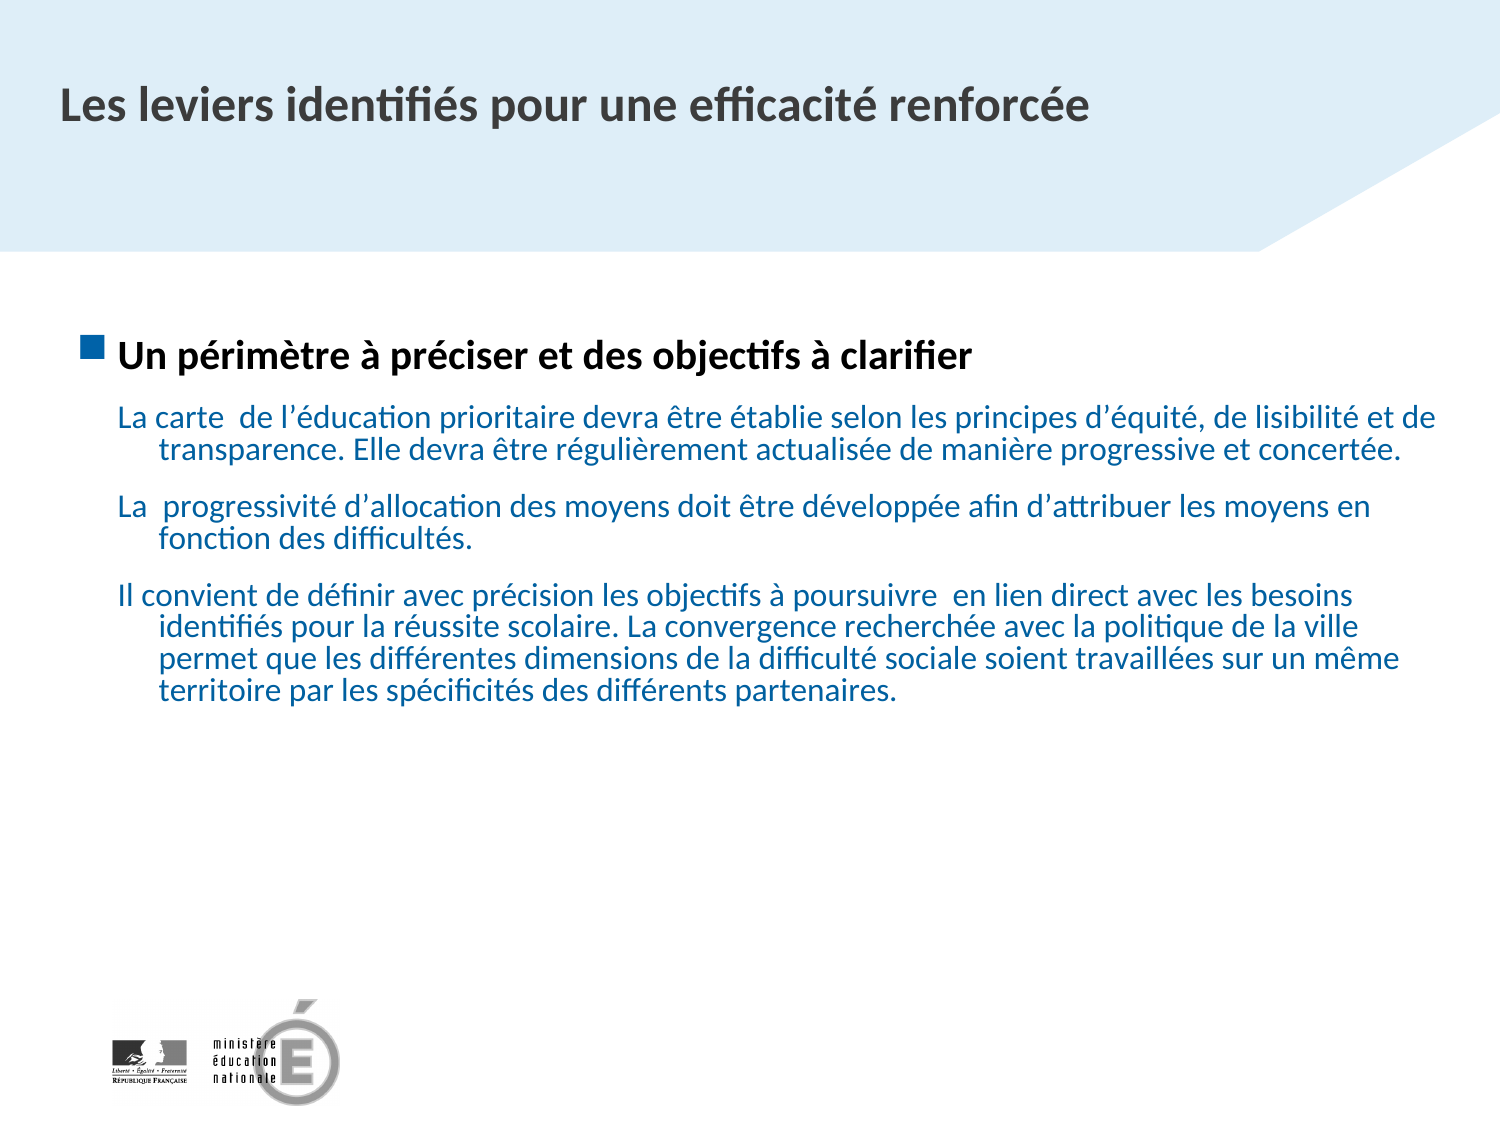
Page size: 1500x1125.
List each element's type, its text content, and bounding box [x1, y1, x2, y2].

list Un périmètre à préciser et des objectifs à clarifier La carte de l’éducation prioritaire devra être établie selon les principes d’équité, de lisibilité et de transparence. Elle devra être régulièrement actualisée de manière progressive et concertée. La progressivité d’allocation des moyens doit être développée afin d’attribuer les moyens en fonction des difficultés. Il convient de définir avec précision les objectifs à poursuivre en lien direct avec les besoins identifiés pour la réussite scolaire. La convergence recherchée avec la politique de la ville permet que les différentes dimensions de la difficulté sociale soient travaillées sur un même territoire par les spécificités des différents partenaires. [76, 338, 1459, 1024]
title Les leviers identifiés pour une efficacité renforcée [53, 66, 1329, 138]
